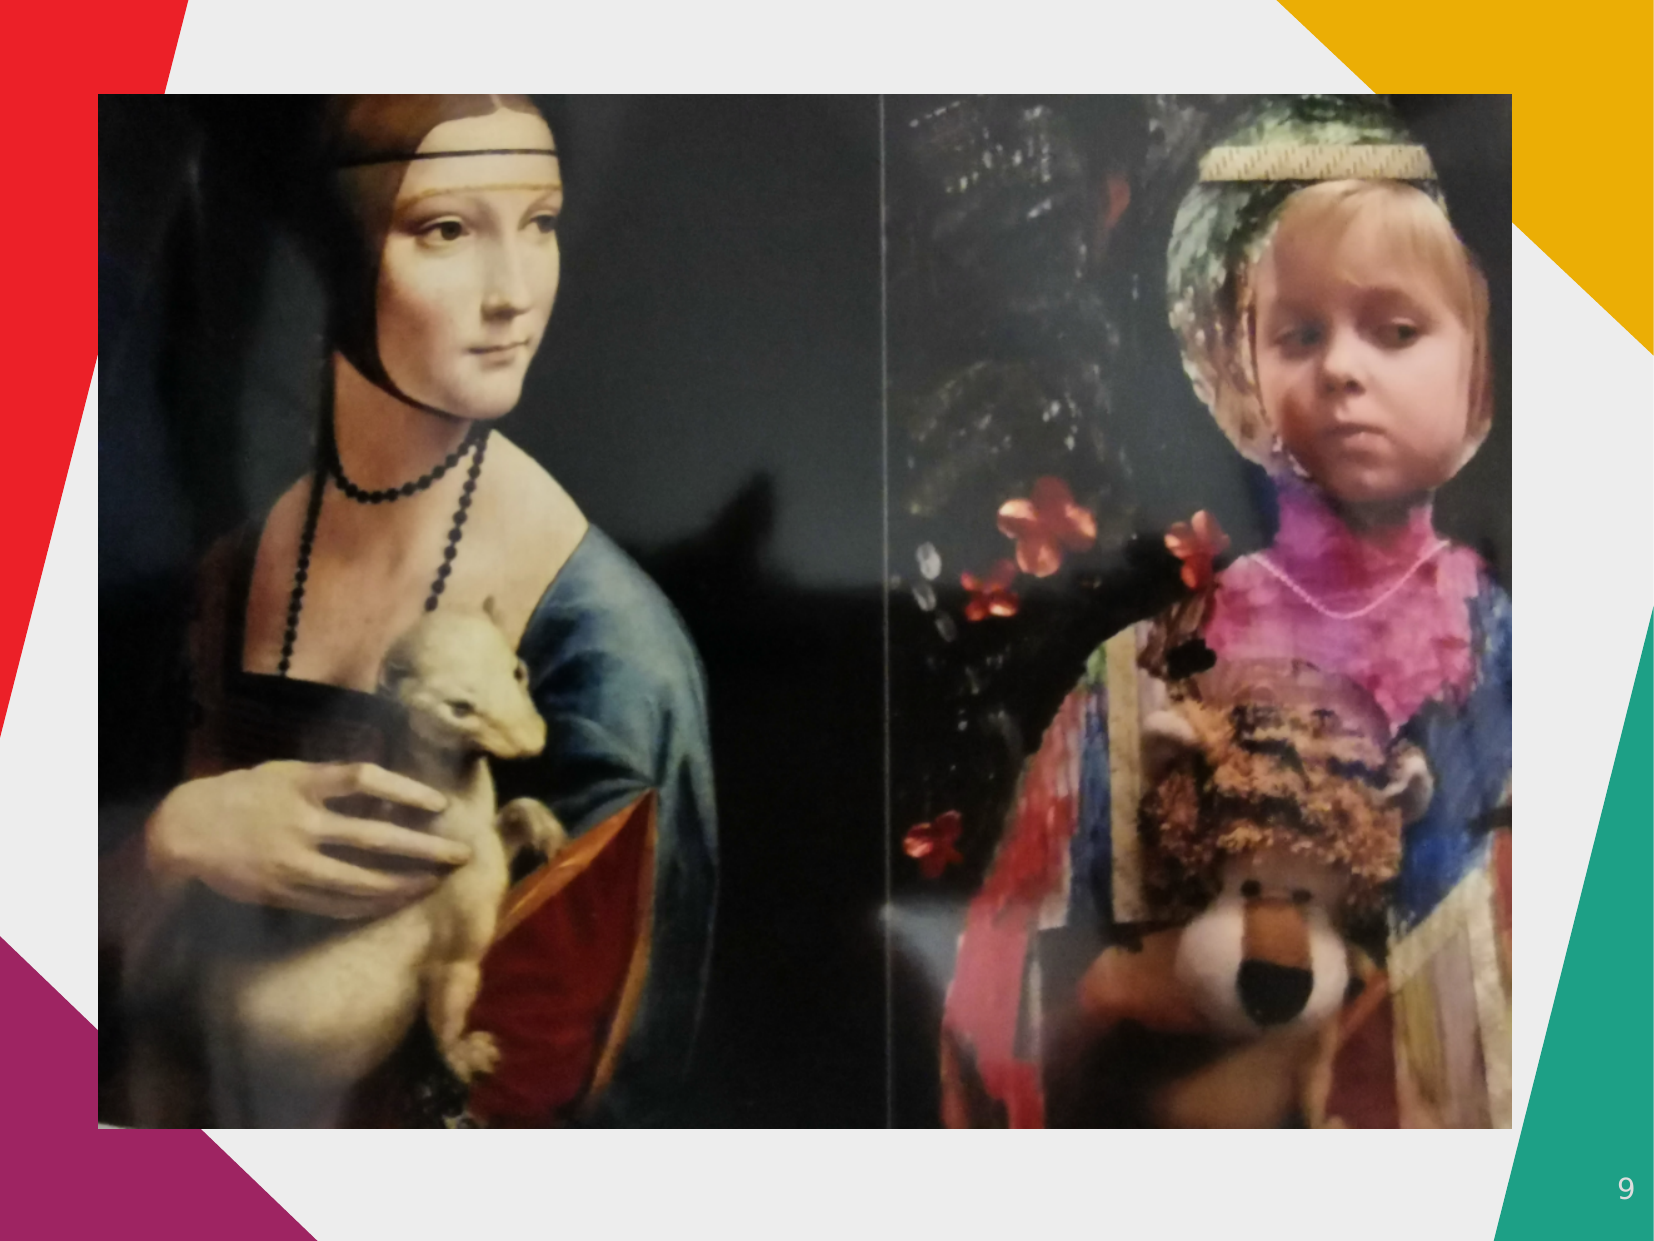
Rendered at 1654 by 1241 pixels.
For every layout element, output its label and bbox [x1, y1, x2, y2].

picture [98, 94, 1512, 1129]
